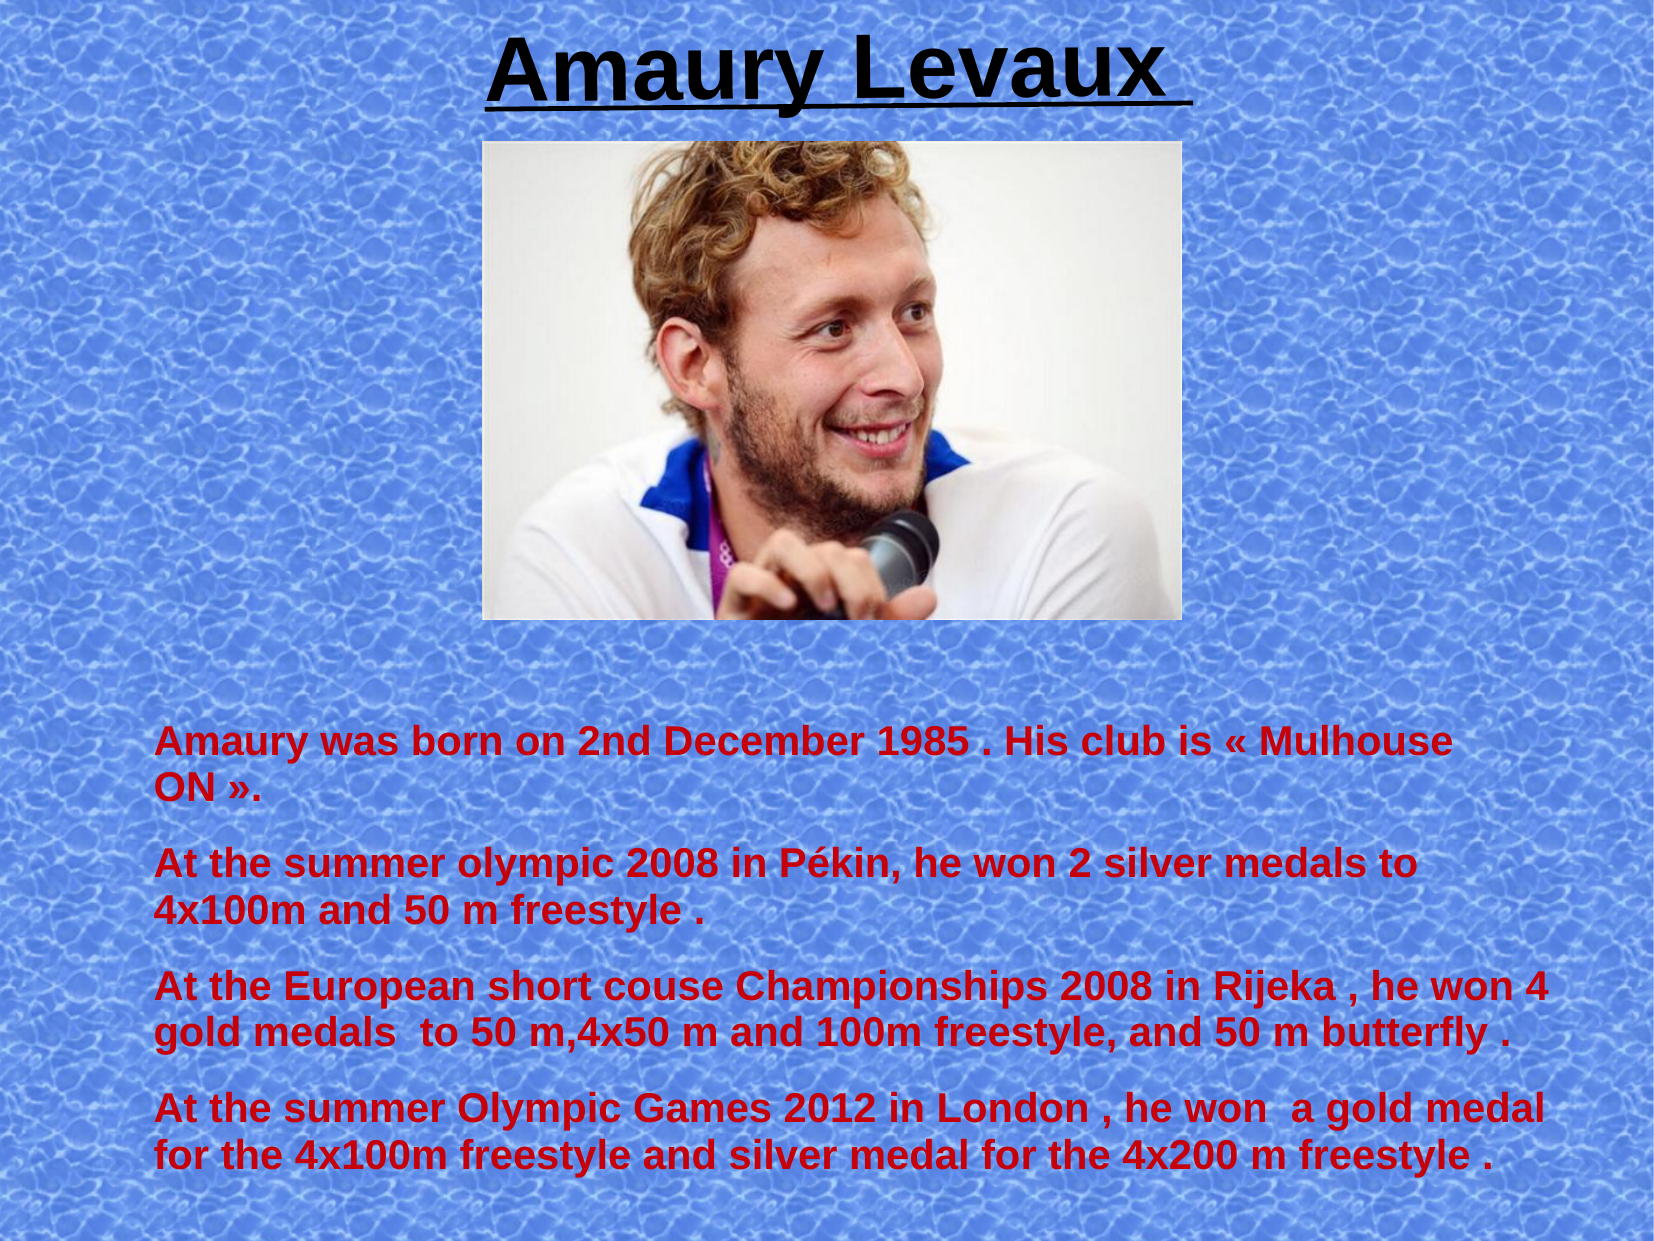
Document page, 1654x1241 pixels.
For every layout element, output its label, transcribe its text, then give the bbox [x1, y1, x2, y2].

picture [0, 0, 1654, 1241]
title Amaury Levaux [34, 0, 1643, 190]
list Amaury was born on 2nd December 1985 . His club is « Mulhouse ON ». At the summer olympic 2008 in Pékin, he won 2 silver medals to 4x100m and 50 m freestyle . At the European short couse Championships 2008 in Rijeka , he won 4 gold medals to 50 m,4x50 m and 100m freestyle, and 50 m butterfly . At the summer Olympic Games 2012 in London , he won a gold medal for the 4x100m freestyle and silver medal for the 4x200 m freestyle . [82, 717, 1571, 1187]
